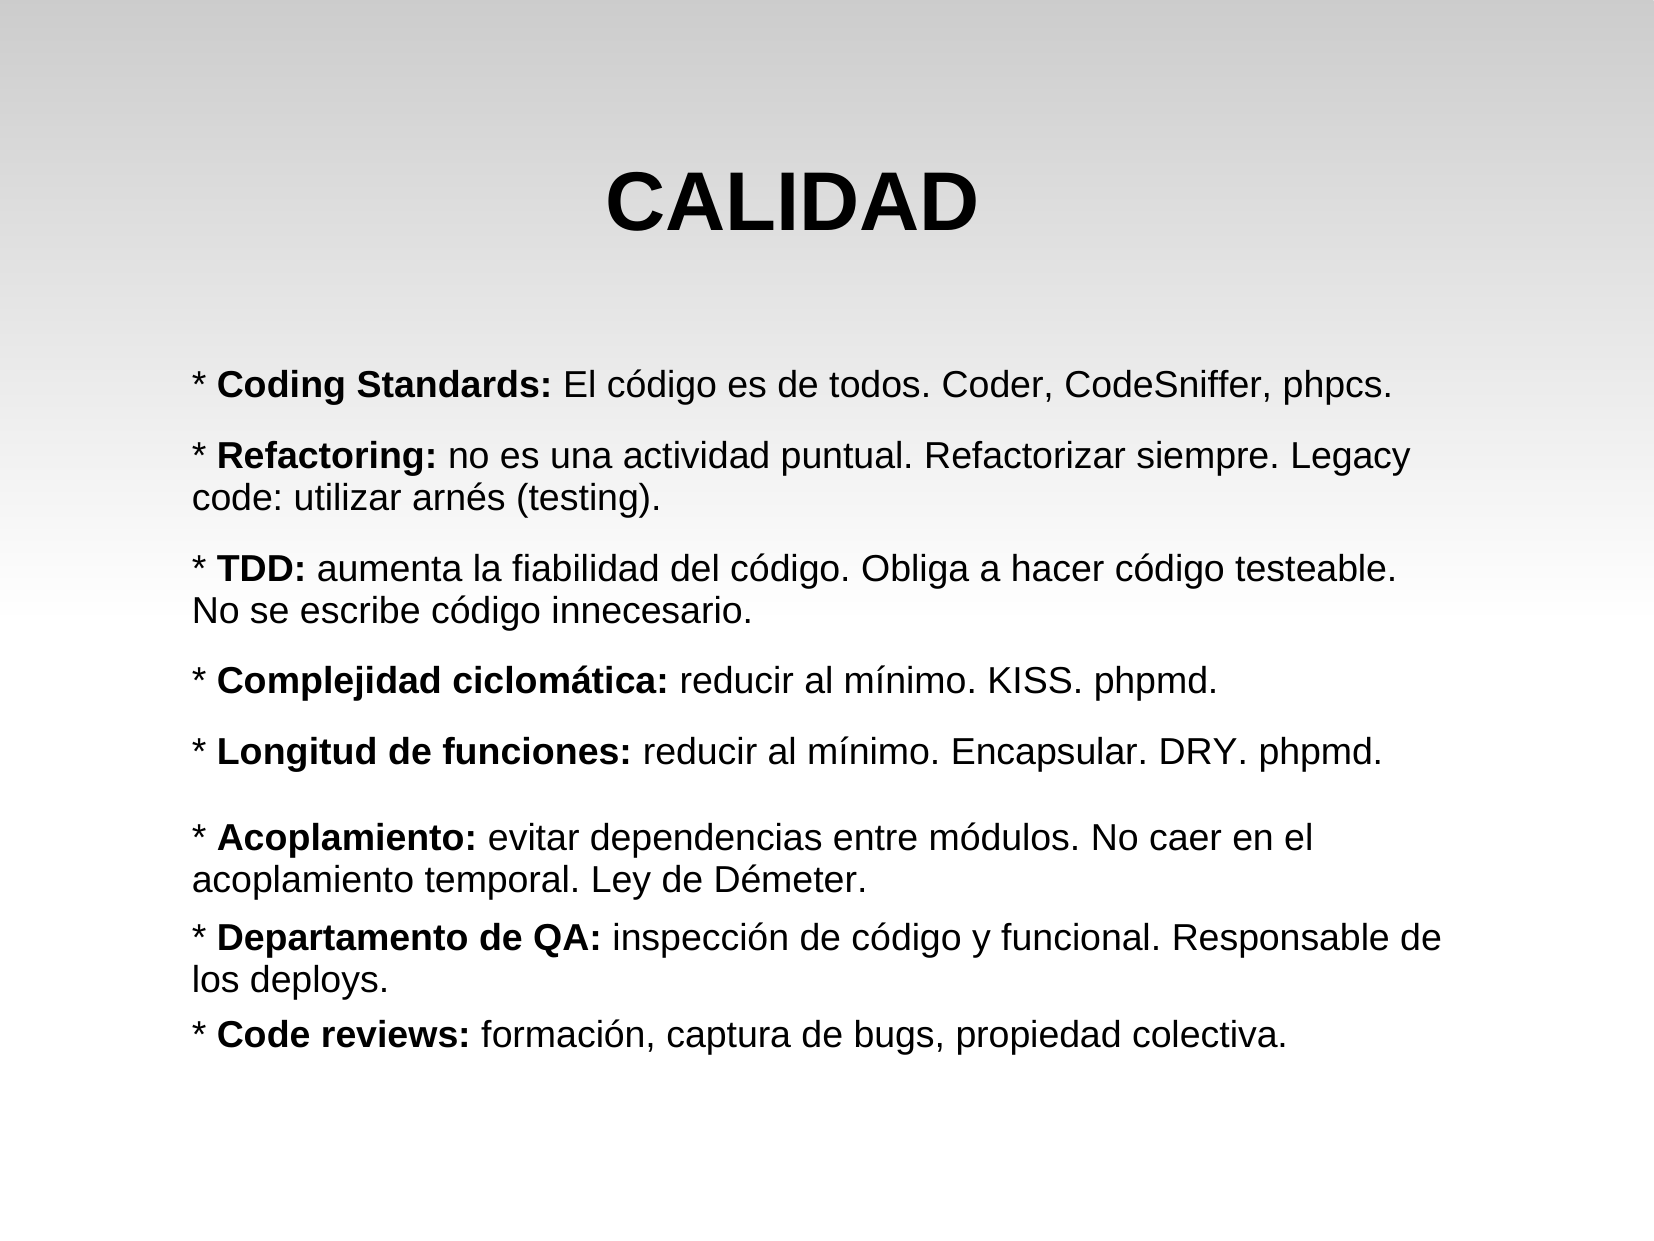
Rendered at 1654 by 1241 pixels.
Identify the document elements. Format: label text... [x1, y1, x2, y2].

text_box * Longitud de funciones: reducir al mínimo. Encapsular. DRY. phpmd. [177, 722, 1477, 780]
text_box * Acoplamiento: evitar dependencias entre módulos. No caer en el acoplamiento temporal. Ley de Démeter. [177, 809, 1506, 908]
text_box * Refactoring: no es una actividad puntual. Refactorizar siempre. Legacy code: utilizar arnés (testing). [177, 426, 1477, 526]
text_box * TDD: aumenta la fiabilidad del código. Obliga a hacer código testeable. No se escribe código innecesario. [177, 539, 1447, 639]
text_box * Coding Standards: El código es de todos. Coder, CodeSniffer, phpcs. [177, 356, 1447, 414]
text_box * Departamento de QA: inspección de código y funcional. Responsable de los deploys. [177, 909, 1506, 1009]
text_box CALIDAD [590, 147, 1004, 256]
text_box * Complejidad ciclomática: reducir al mínimo. KISS. phpmd. [177, 651, 1388, 709]
text_box * Code reviews: formación, captura de bugs, propiedad colectiva. [177, 1005, 1477, 1063]
